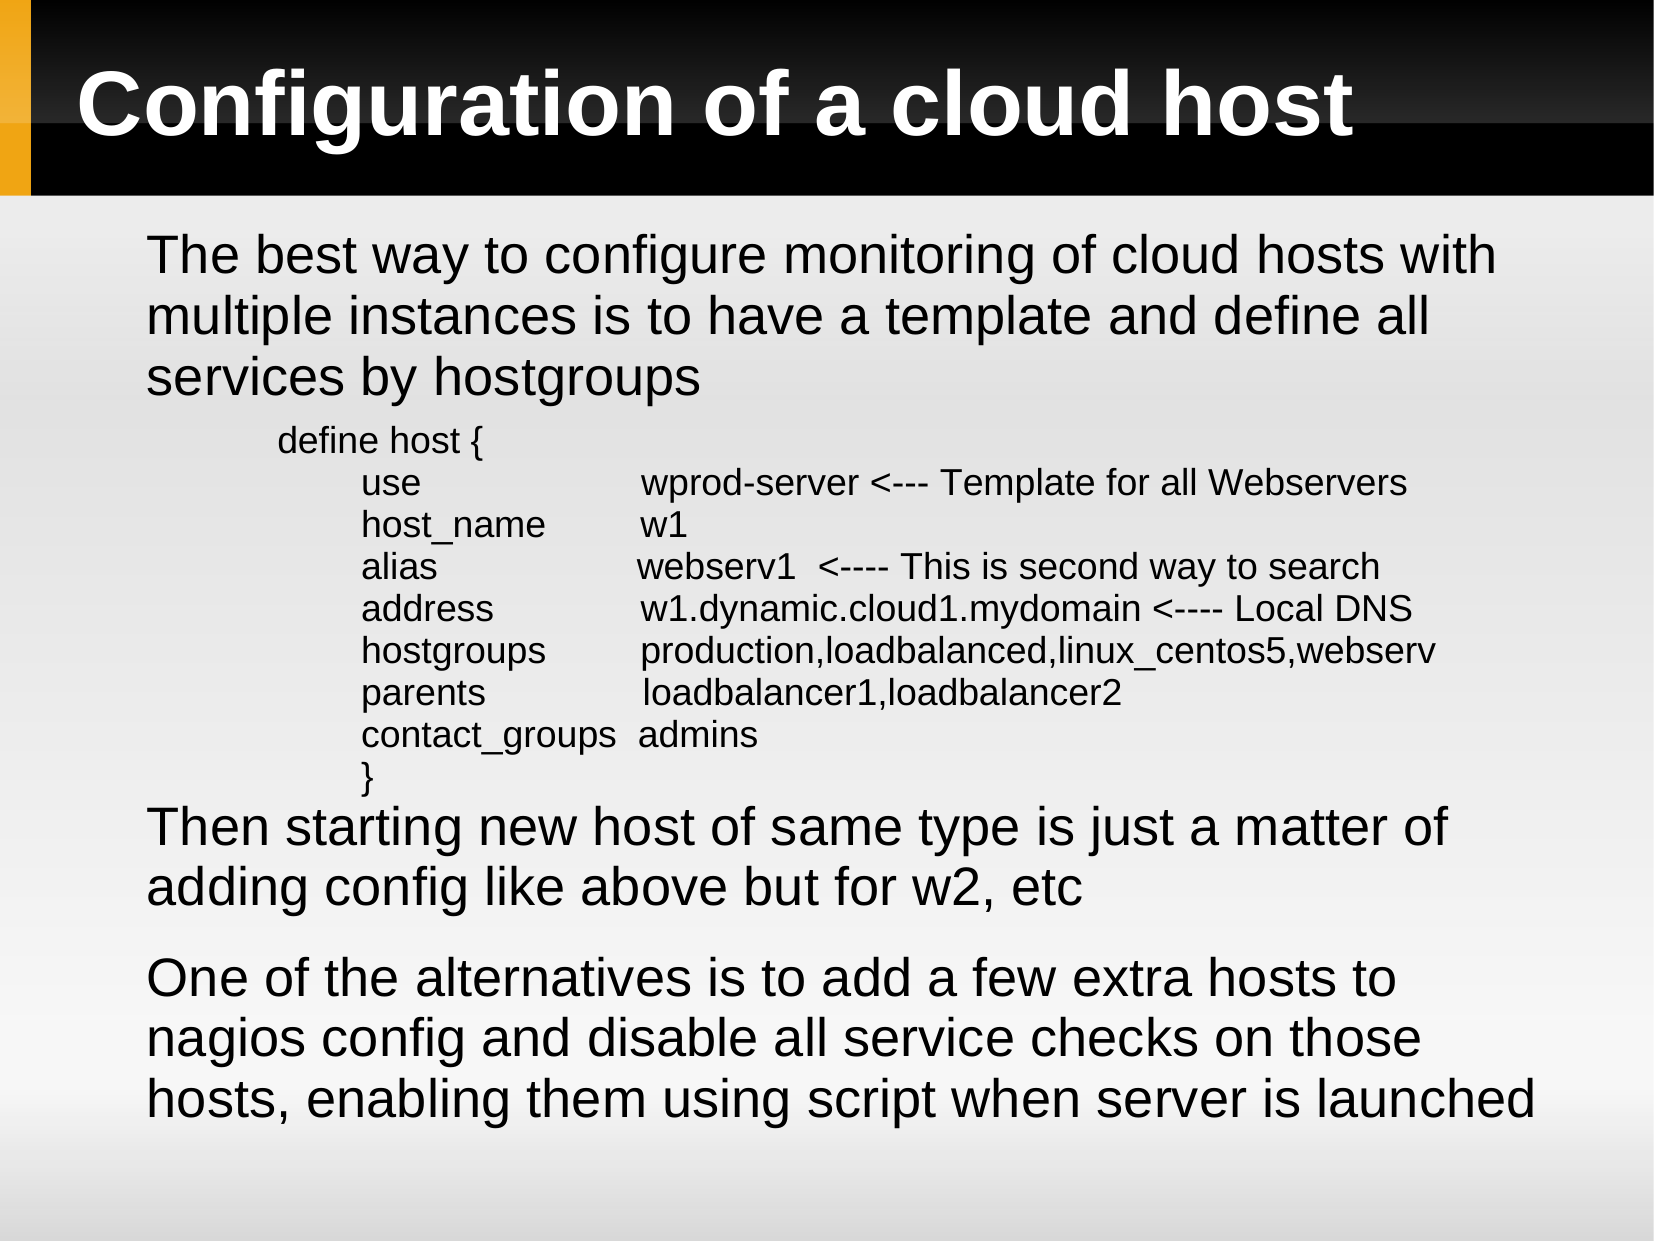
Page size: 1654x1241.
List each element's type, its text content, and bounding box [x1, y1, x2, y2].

text_box define host { use wprod-server <--- Template for all Webservers host_name w1 alias webserv1 <---- This is second way to search address w1.dynamic.cloud1.mydomain <---- Local DNS hostgroups production,loadbalanced,linux_centos5,webserv parents loadbalancer1,loadbalancer2 contact_groups admins } [262, 412, 1501, 976]
title Configuration of a cloud host [76, 0, 1565, 208]
picture [0, 0, 1654, 1241]
list The best way to configure monitoring of cloud hosts with multiple instances is to have a template and define all services by hostgroups Then starting new host of same type is just a matter of adding config like above but for w2, etc One of the alternatives is to add a few extra hosts to nagios config and disable all service checks on those hosts, enabling them using script when server is launched [75, 225, 1564, 1233]
